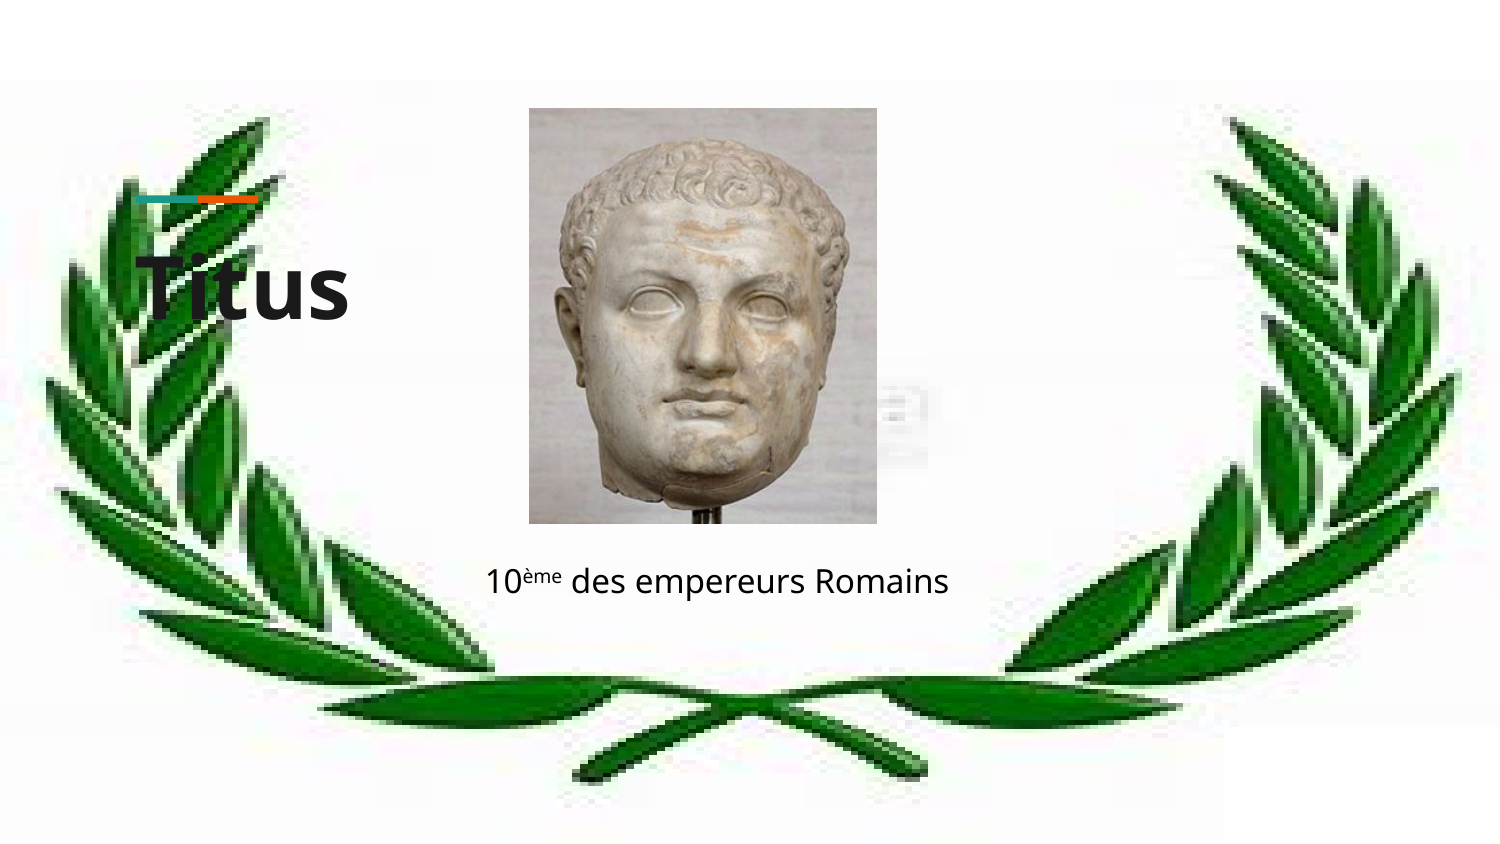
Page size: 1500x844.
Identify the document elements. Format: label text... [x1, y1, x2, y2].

subtitle 10ème des empereurs Romains [469, 544, 1500, 634]
picture [0, 80, 1500, 844]
title Titus [877, 216, 1381, 490]
title Titus [119, 216, 529, 490]
